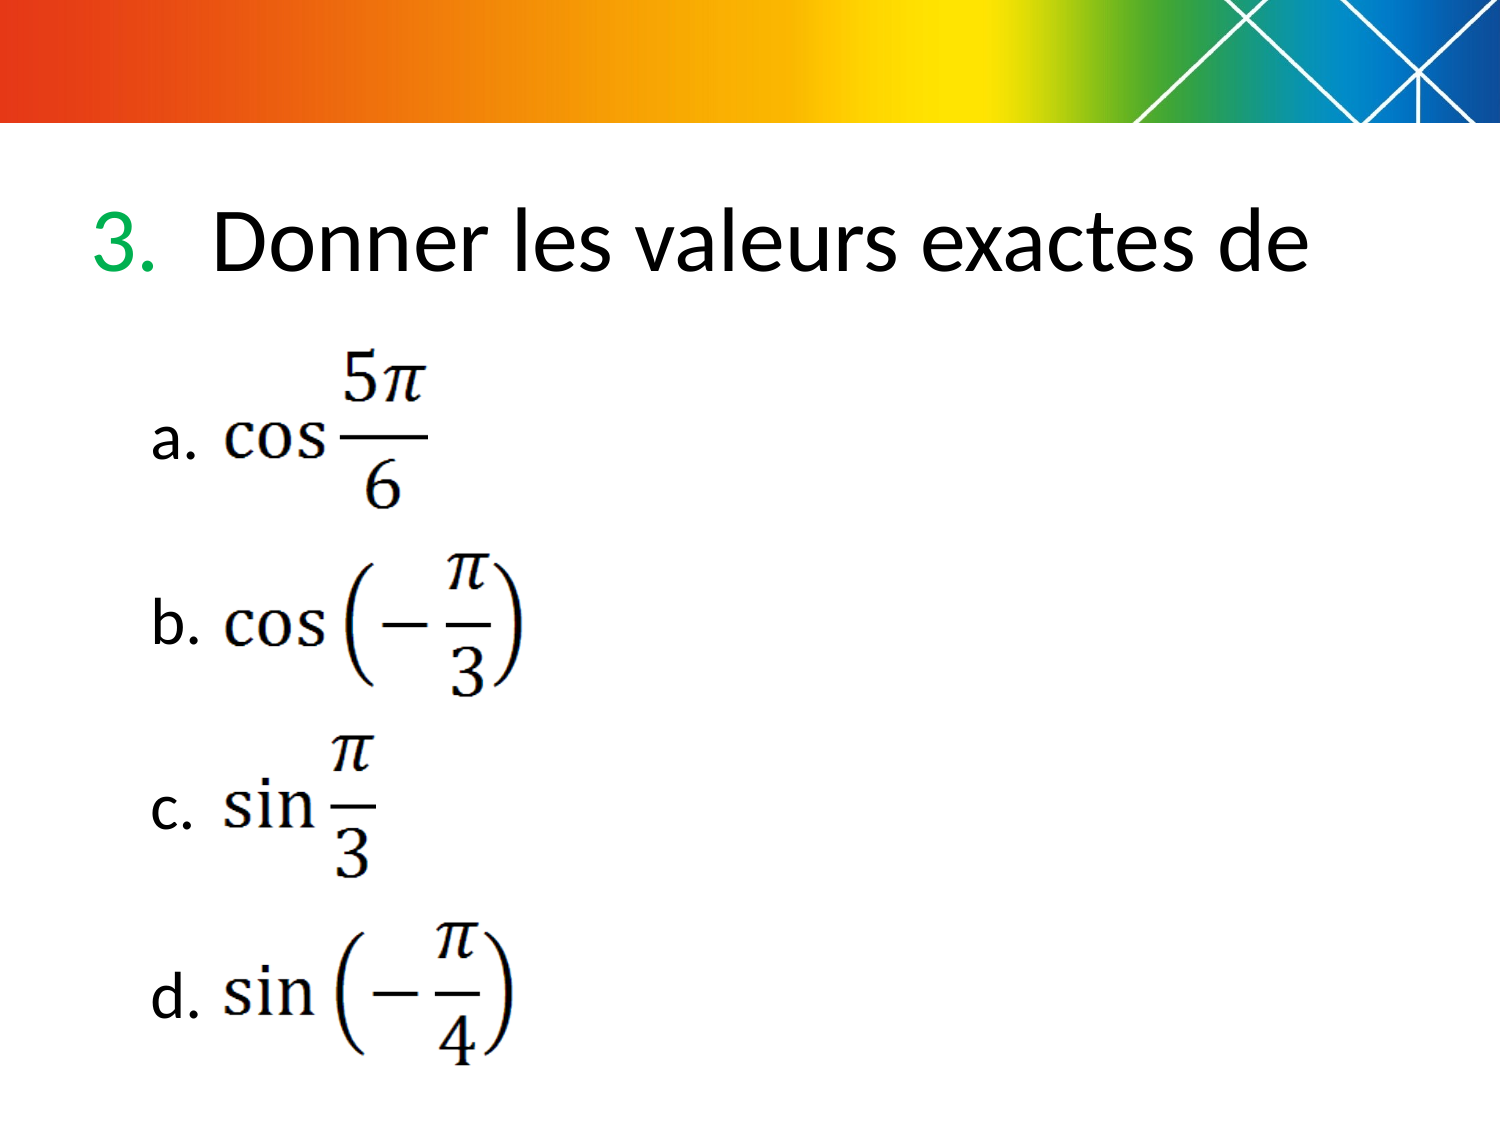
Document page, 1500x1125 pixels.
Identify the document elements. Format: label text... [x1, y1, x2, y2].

title Donner les valeurs exactes de [75, 163, 1426, 305]
picture [0, 0, 1359, 123]
picture [222, 544, 529, 713]
picture [222, 726, 376, 894]
text_box a. b. c. d. [135, 385, 821, 1040]
picture [1340, 0, 1500, 123]
picture [222, 339, 428, 525]
picture [222, 913, 518, 1080]
